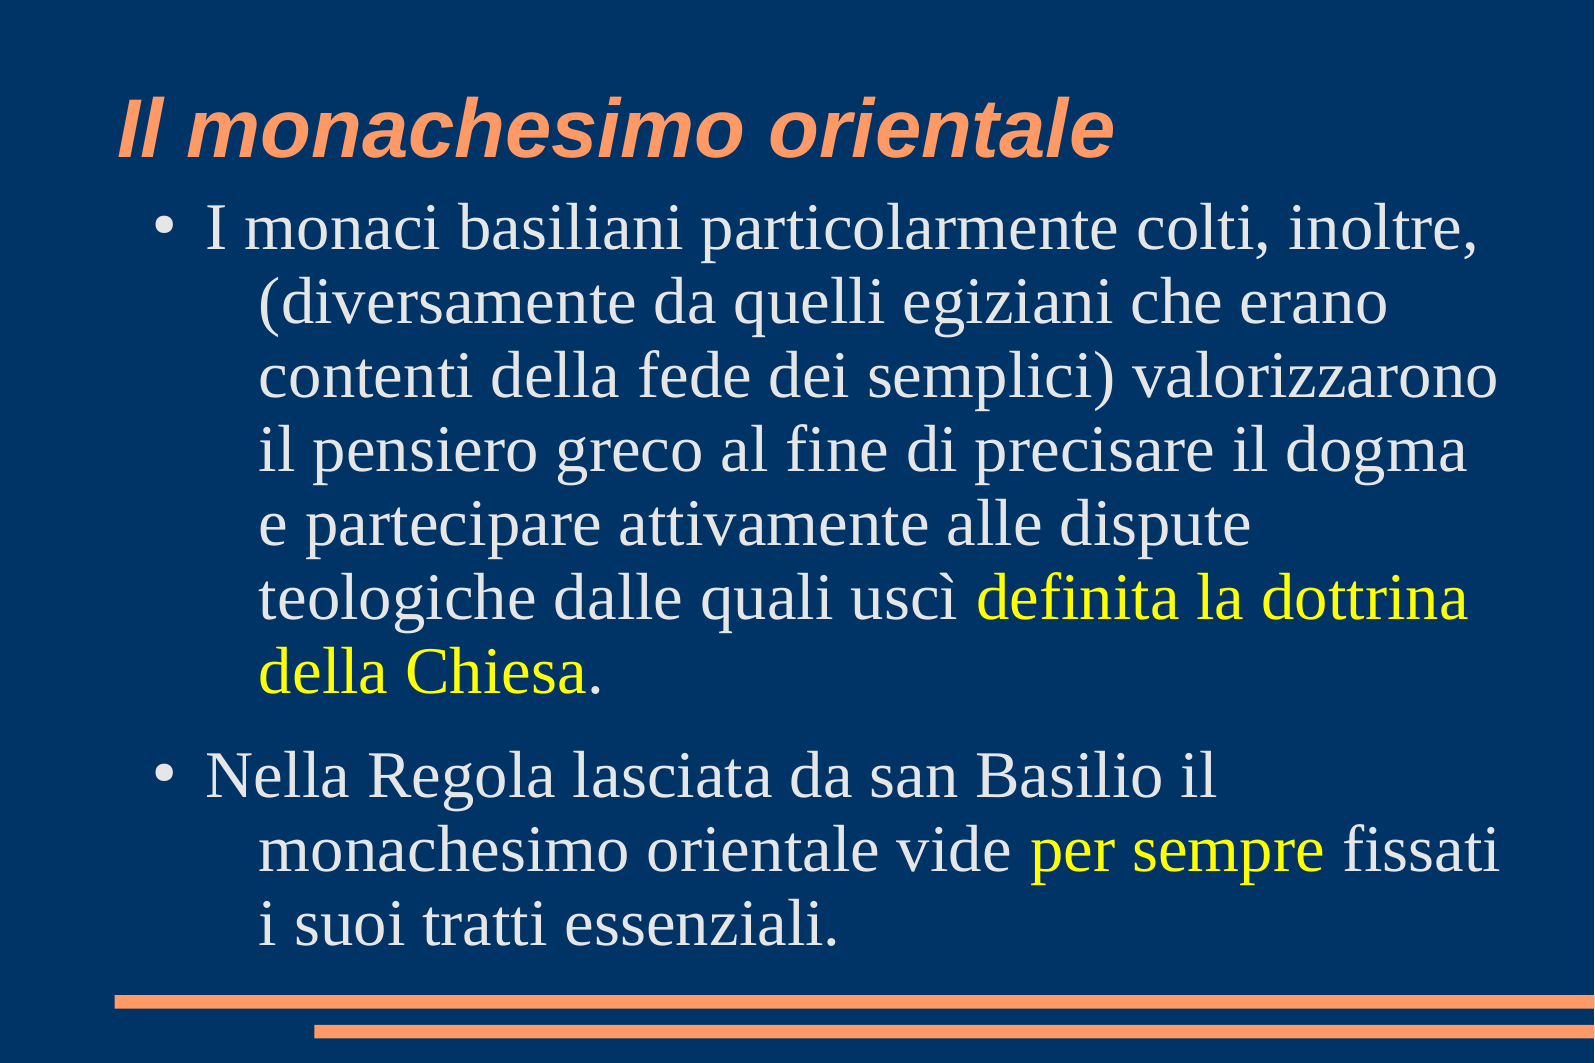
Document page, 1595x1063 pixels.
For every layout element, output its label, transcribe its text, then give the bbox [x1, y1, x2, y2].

title Il monachesimo orientale [117, 39, 1479, 189]
list I monaci basiliani particolarmente colti, inoltre, (diversamente da quelli egiziani che erano contenti della fede dei semplici) valorizzarono il pensiero greco al fine di precisare il dogma e partecipare attivamente alle dispute teologiche dalle quali uscì definita la dottrina della Chiesa. Nella Regola lasciata da san Basilio il monachesimo orientale vide per sempre fissati i suoi tratti essenziali. [117, 189, 1505, 960]
